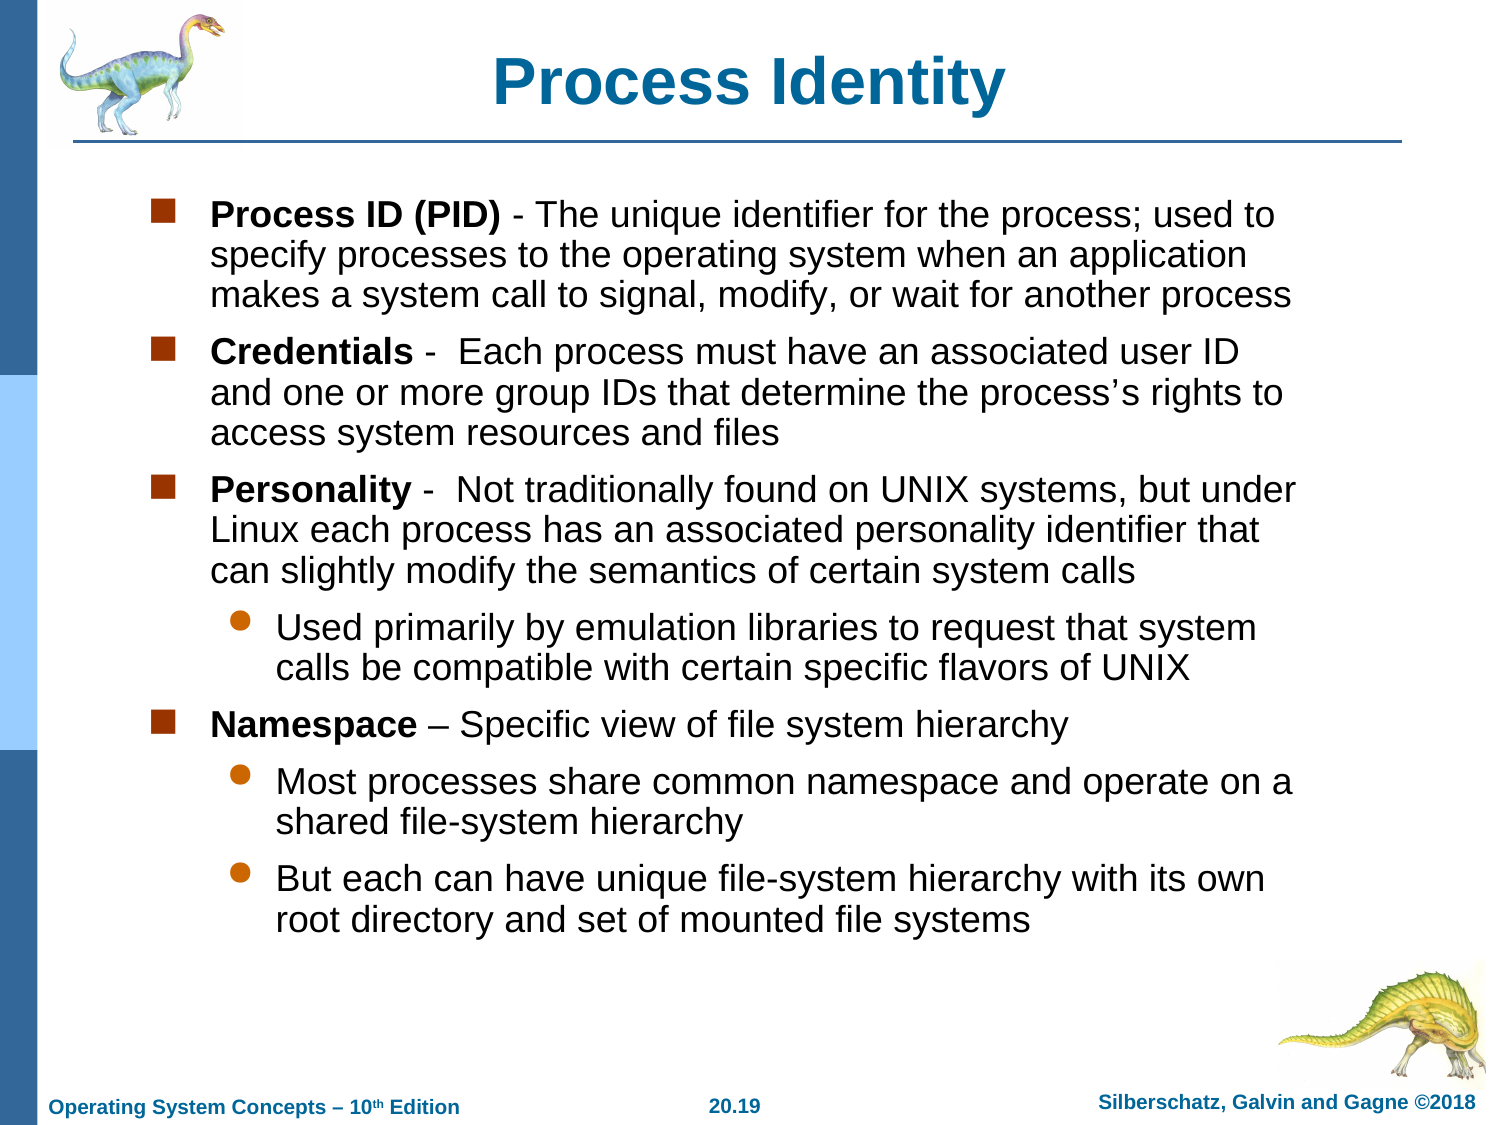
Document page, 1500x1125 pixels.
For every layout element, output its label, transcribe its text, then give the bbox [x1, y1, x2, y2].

list Process ID (PID) - The unique identifier for the process; used to specify processes to the operating system when an application makes a system call to signal, modify, or wait for another process Credentials - Each process must have an associated user ID and one or more group IDs that determine the process’s rights to access system resources and files Personality - Not traditionally found on UNIX systems, but under Linux each process has an associated personality identifier that can slightly modify the semantics of certain system calls Used primarily by emulation libraries to request that system calls be compatible with certain specific flavors of UNIX Namespace – Specific view of file system hierarchy Most processes share common namespace and operate on a shared file-system hierarchy But each can have unique file-system hierarchy with its own root directory and set of mounted file systems [138, 187, 1315, 987]
title Process Identity [75, 31, 1426, 126]
picture [46, 0, 243, 149]
picture [1275, 959, 1486, 1090]
picture [1415, 1094, 1423, 1099]
